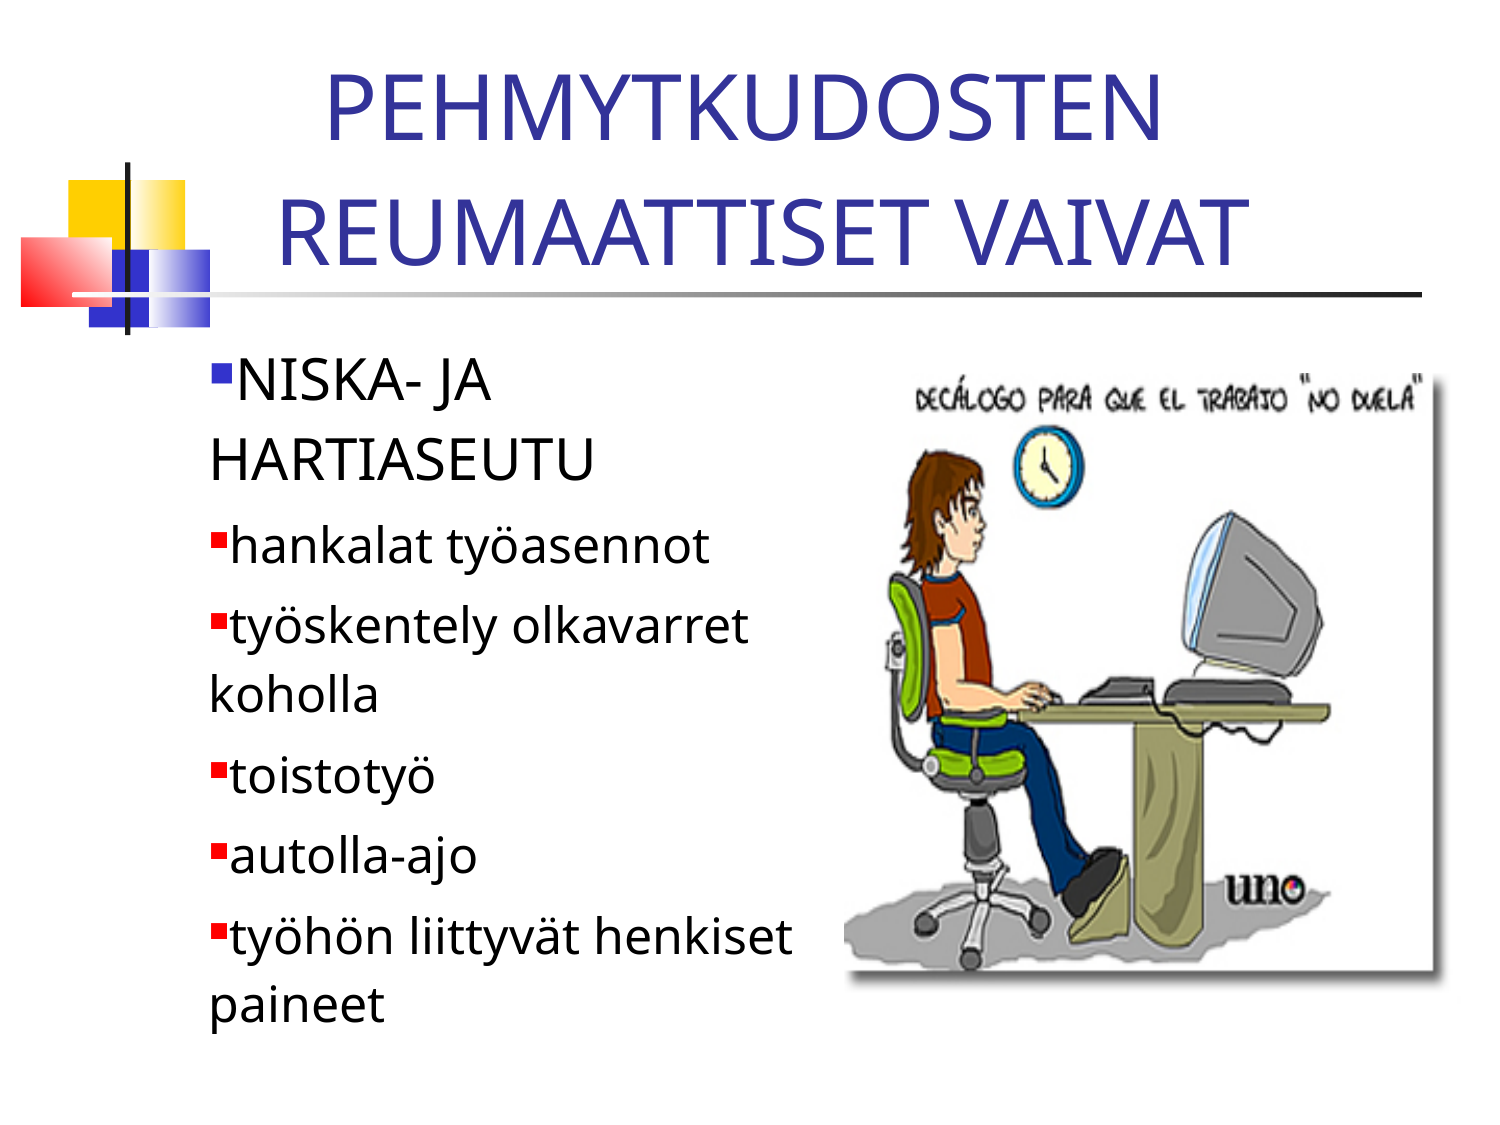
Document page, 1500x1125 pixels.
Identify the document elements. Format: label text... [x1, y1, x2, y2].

text_box PEHMYTKUDOSTEN REUMAATTISET VAIVAT [188, 35, 1468, 276]
picture [844, 373, 1469, 1007]
text_box NISKA- JA HARTIASEUTU hankalat työasennot työskentely olkavarret koholla toistotyö autolla-ajo työhön liittyvät henkiset paineet [193, 331, 820, 1007]
